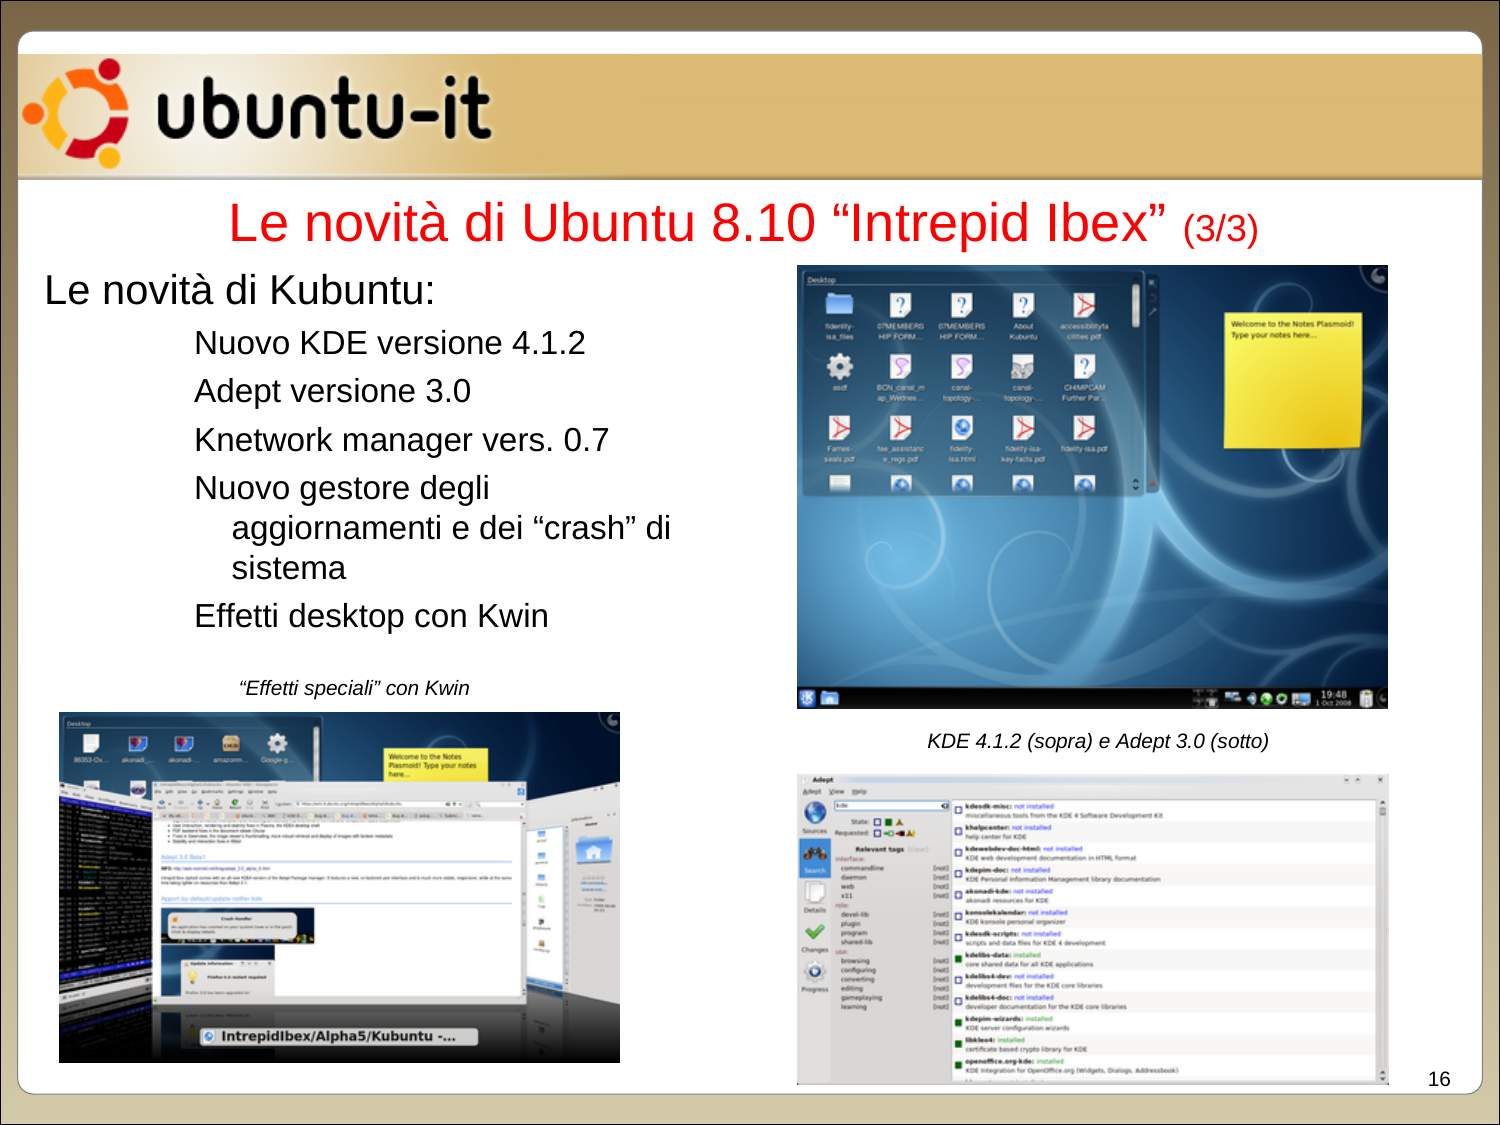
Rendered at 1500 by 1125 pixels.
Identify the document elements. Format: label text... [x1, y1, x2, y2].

picture [797, 774, 1389, 1085]
text_box KDE 4.1.2 (sopra) e Adept 3.0 (sotto) [862, 722, 1335, 761]
picture [797, 265, 1388, 709]
text_box “Effetti speciali” con Kwin [118, 668, 591, 707]
title Le novità di Ubuntu 8.10 “Intrepid Ibex” (3/3) [17, 178, 1471, 262]
picture [18, 54, 1483, 180]
picture [59, 712, 620, 1063]
list Le novità di Kubuntu: Nuovo KDE versione 4.1.2 Adept versione 3.0 Knetwork manager vers. 0.7 Nuovo gestore degli aggiornamenti e dei “crash” di sistema Effetti desktop con Kwin [29, 255, 709, 709]
